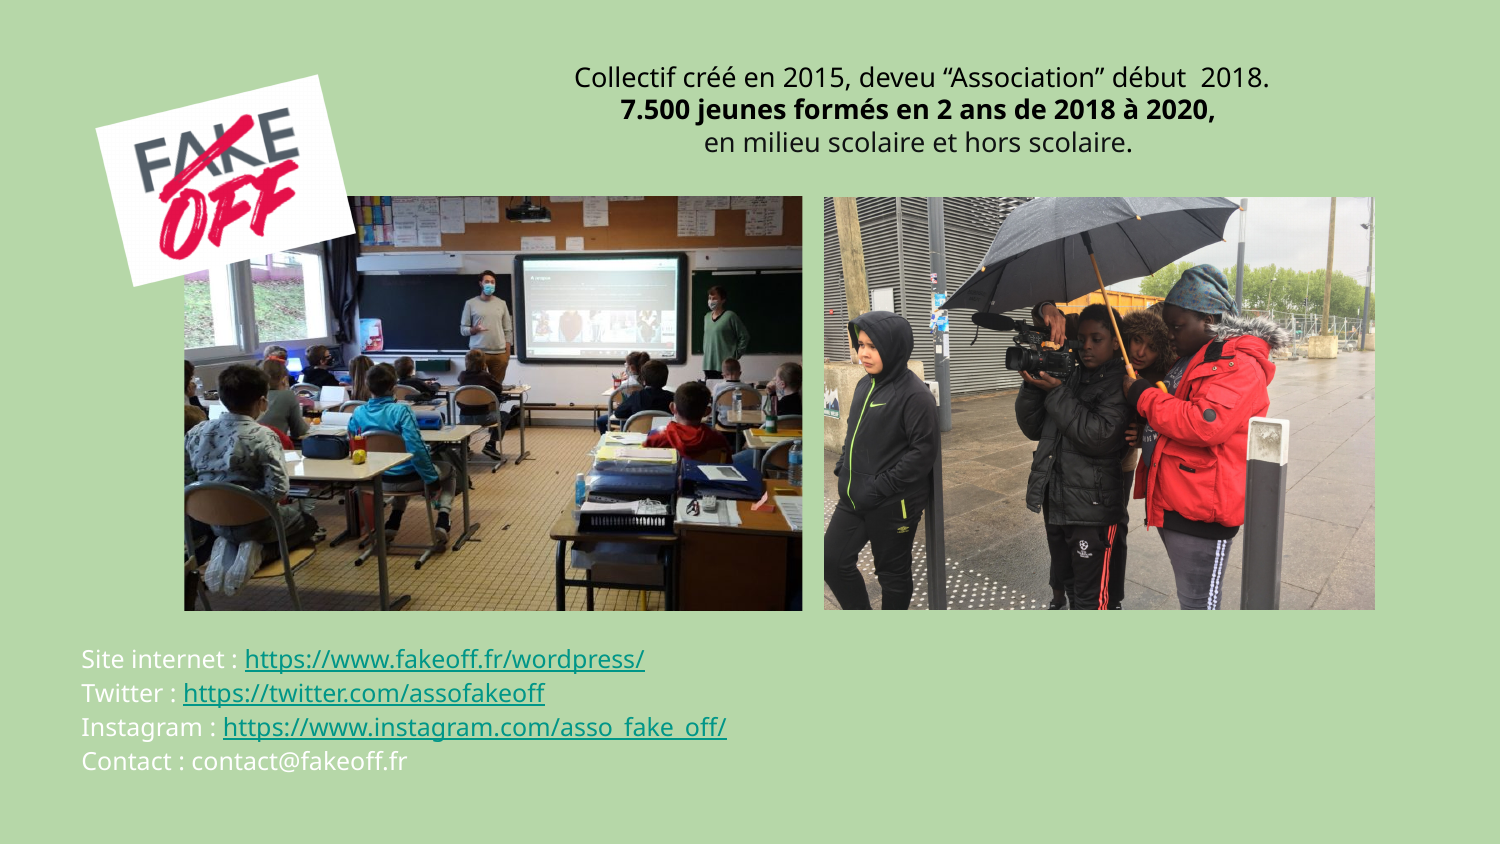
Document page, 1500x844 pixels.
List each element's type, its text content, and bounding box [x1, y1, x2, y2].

text_box Collectif créé en 2015, deveu “Association” début 2018. 7.500 jeunes formés en 2 ans de 2018 à 2020, en milieu scolaire et hors scolaire. [476, 45, 1368, 173]
text_box Site internet : https://www.fakeoff.fr/wordpress/ Twitter : https://twitter.com/assofakeoff Instagram : https://www.instagram.com/asso_fake_off/ Contact : contact@fakeoff.fr [66, 515, 966, 791]
picture [824, 197, 1375, 610]
picture [95, 74, 803, 611]
